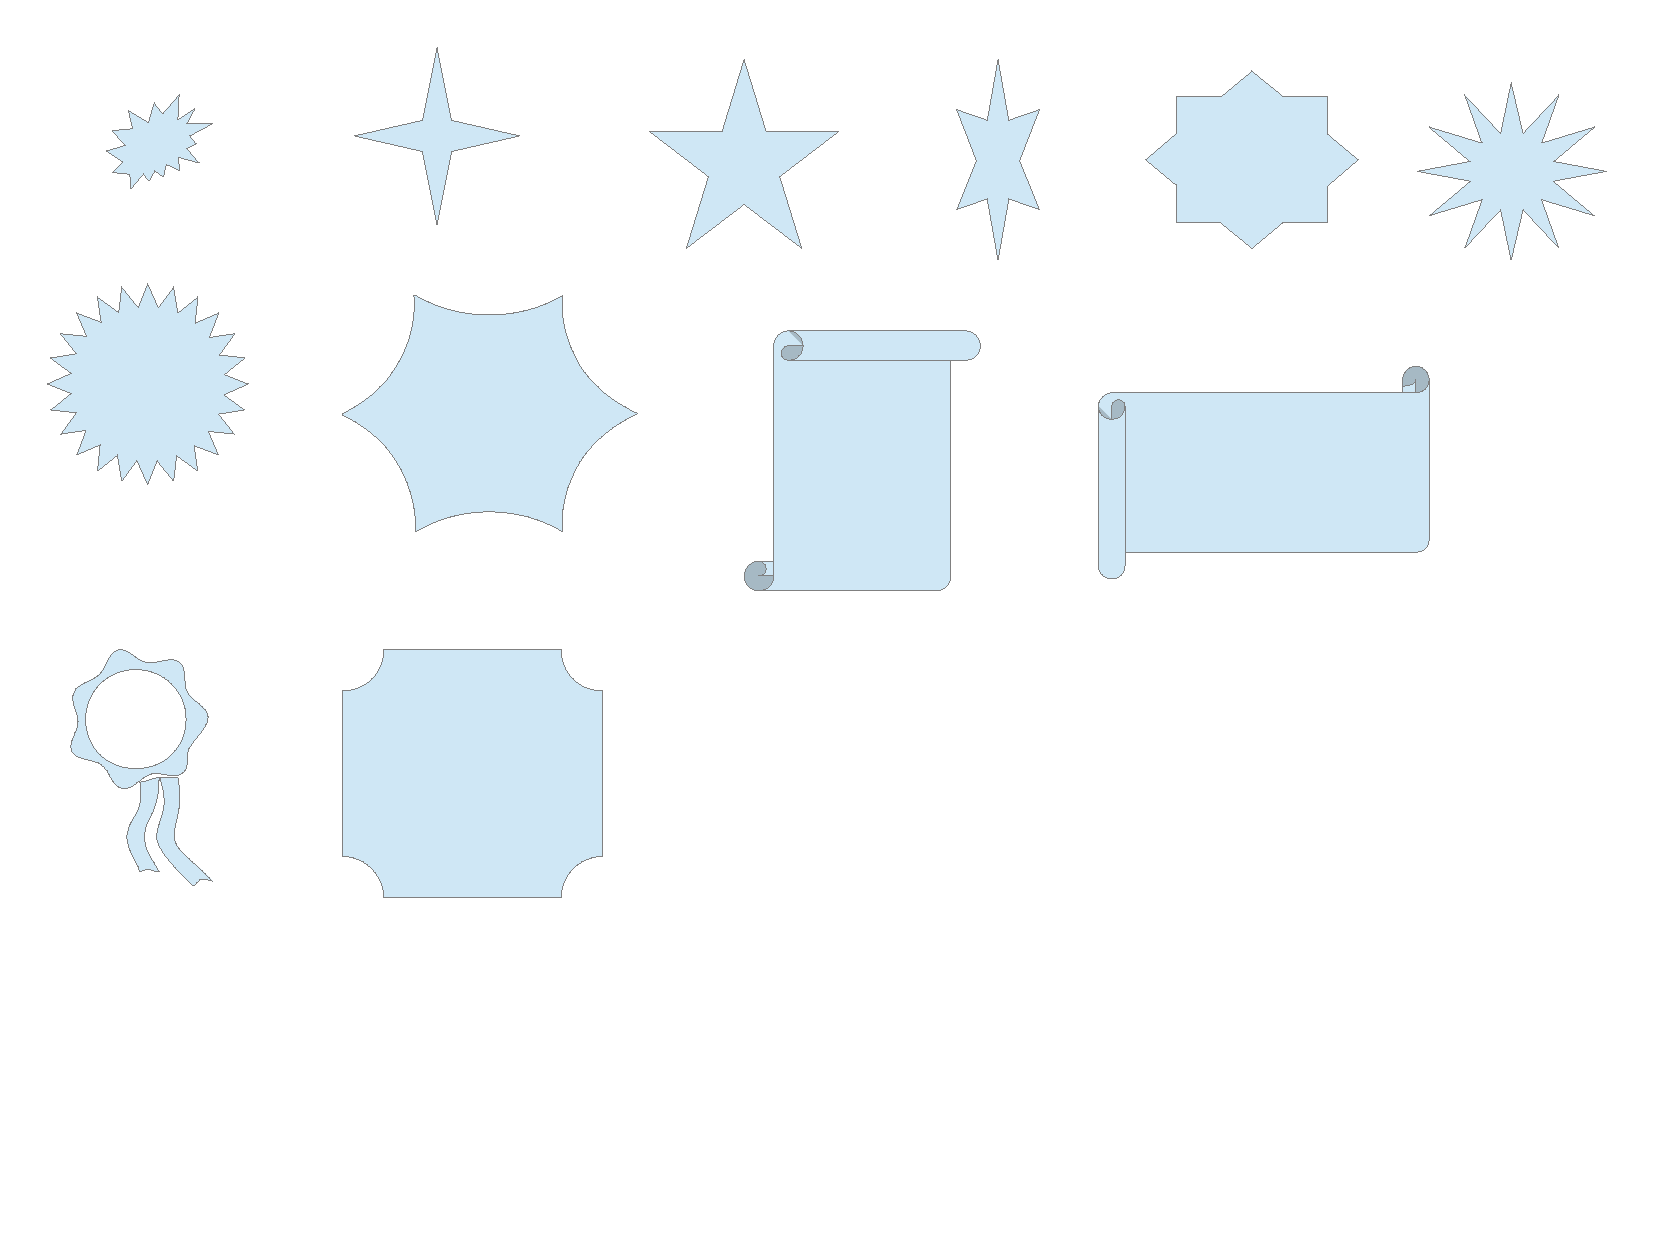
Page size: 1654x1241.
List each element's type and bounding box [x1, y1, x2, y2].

text_box [70, 649, 213, 886]
text_box [106, 94, 213, 189]
text_box [1098, 366, 1430, 579]
text_box [1145, 70, 1359, 249]
text_box [744, 330, 981, 591]
text_box [956, 59, 1040, 260]
text_box [47, 283, 249, 485]
text_box [354, 47, 520, 225]
text_box [342, 649, 603, 898]
text_box [649, 59, 839, 249]
text_box [342, 295, 638, 532]
text_box [1417, 82, 1607, 260]
